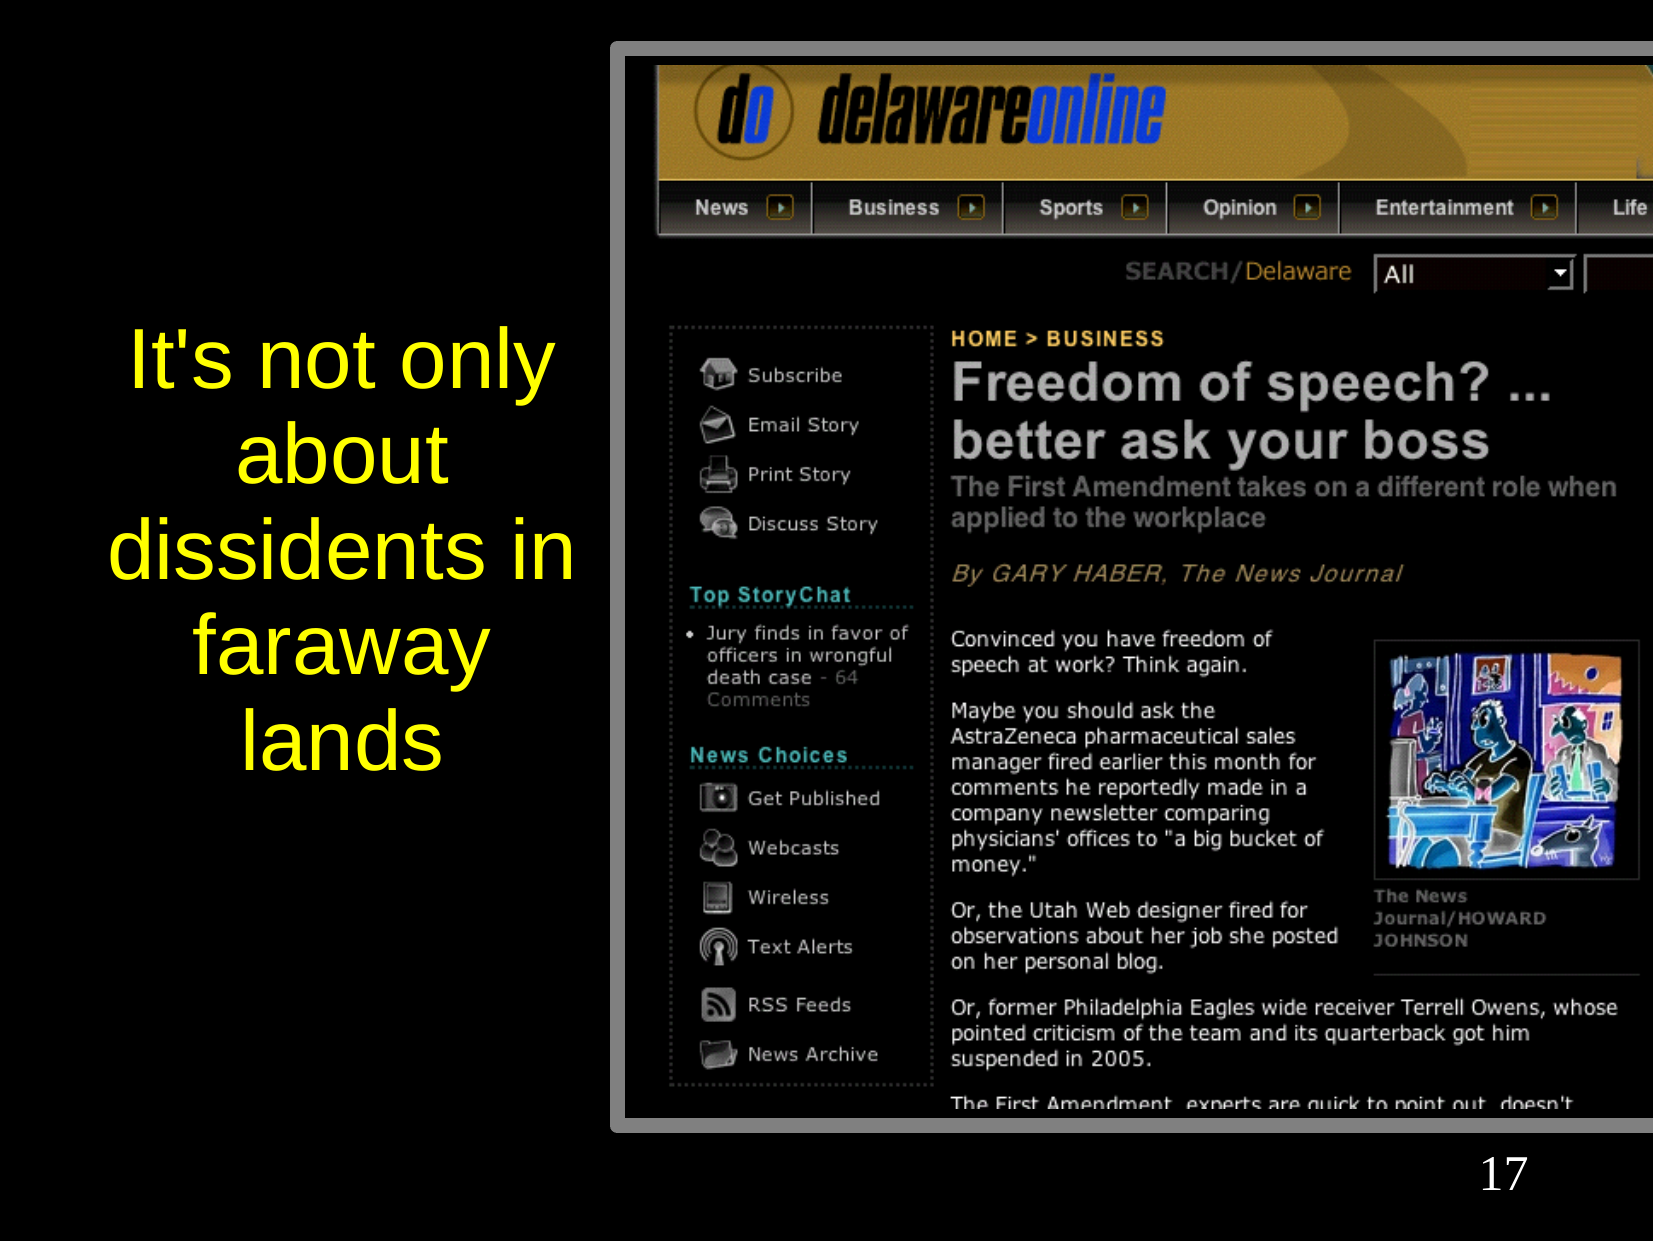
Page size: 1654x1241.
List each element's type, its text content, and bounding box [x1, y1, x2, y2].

picture [625, 65, 1653, 1109]
title It's not only about dissidents in faraway lands [97, 266, 588, 833]
